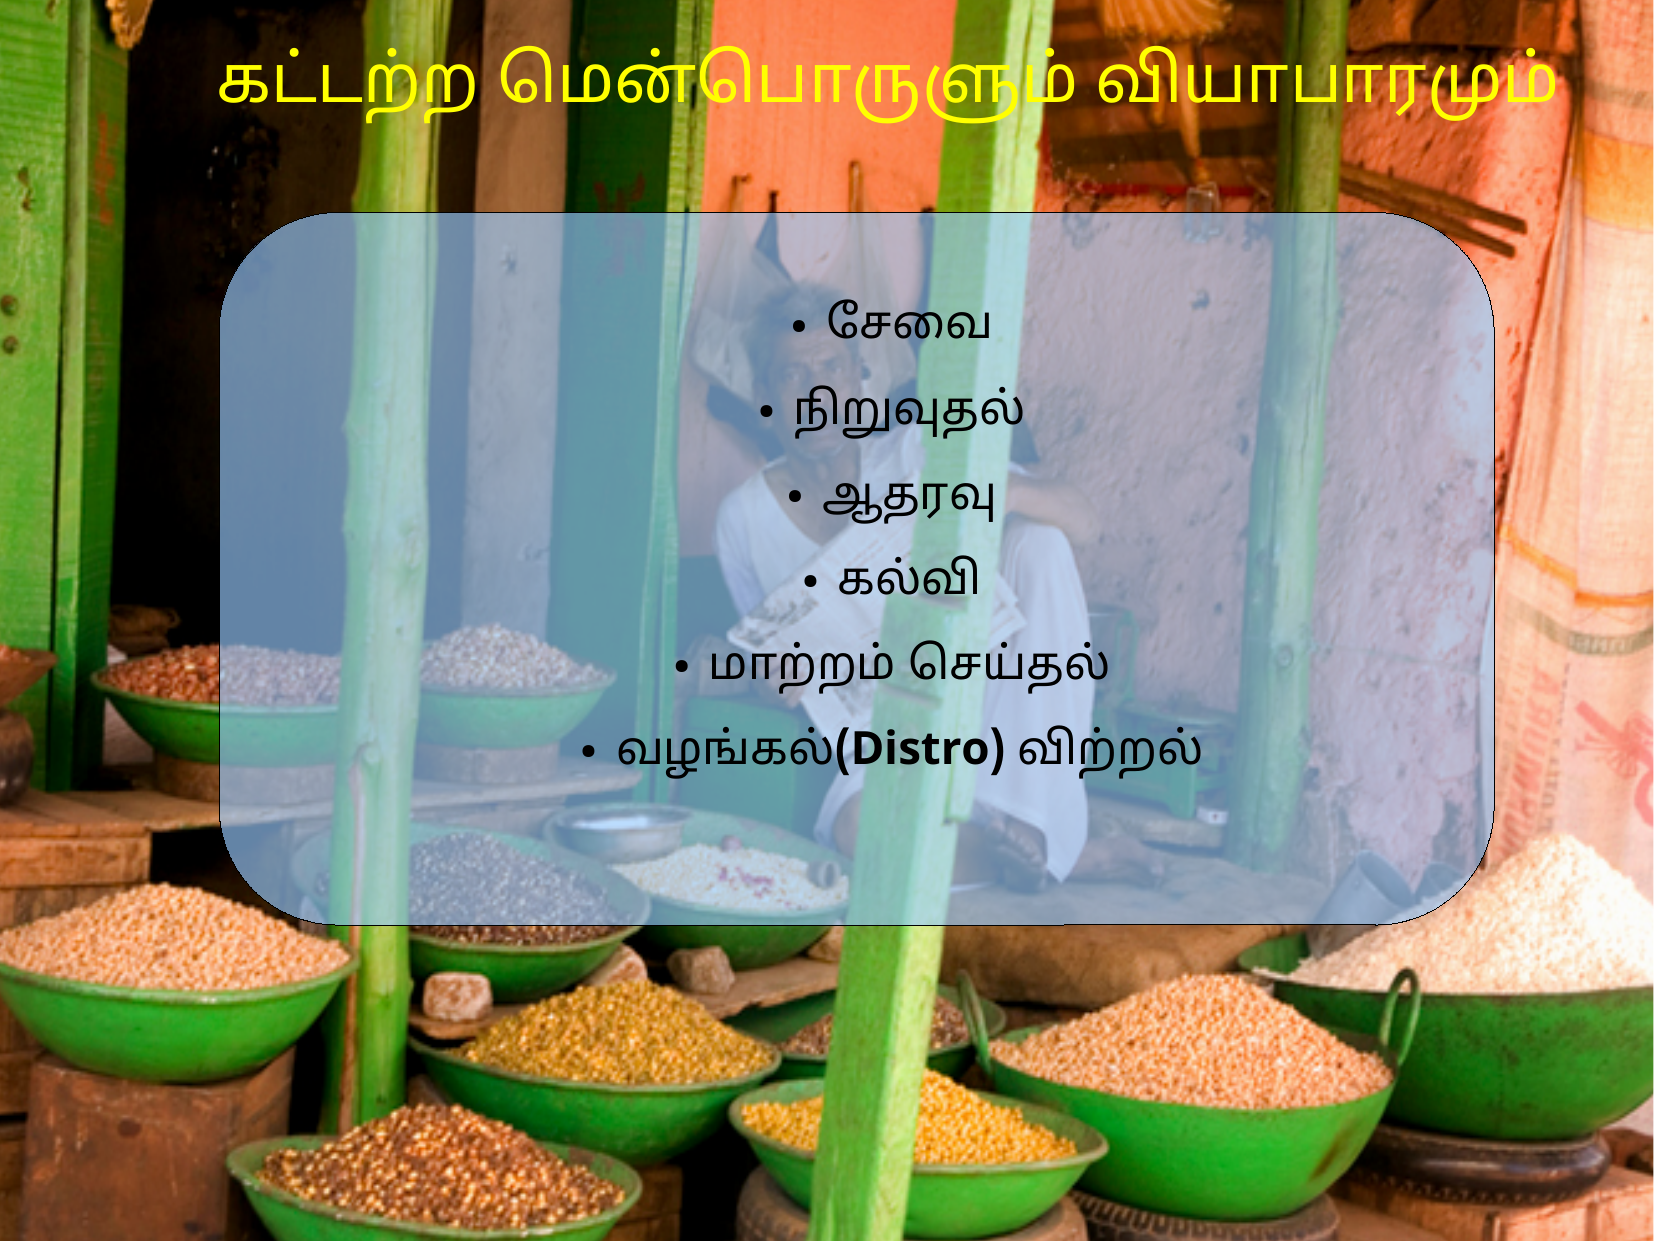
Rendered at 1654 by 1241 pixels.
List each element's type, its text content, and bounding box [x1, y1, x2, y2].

text_box சேவை நிறுவுதல் ஆதரவு கல்வி மாற்றம் செய்தல் வழங்கல்(Distro) விற்றல் [219, 212, 1495, 926]
picture [0, 0, 1654, 1241]
text_box கட்டற்ற மென்பொருளும் வியாபாரமும் [201, 37, 1576, 157]
